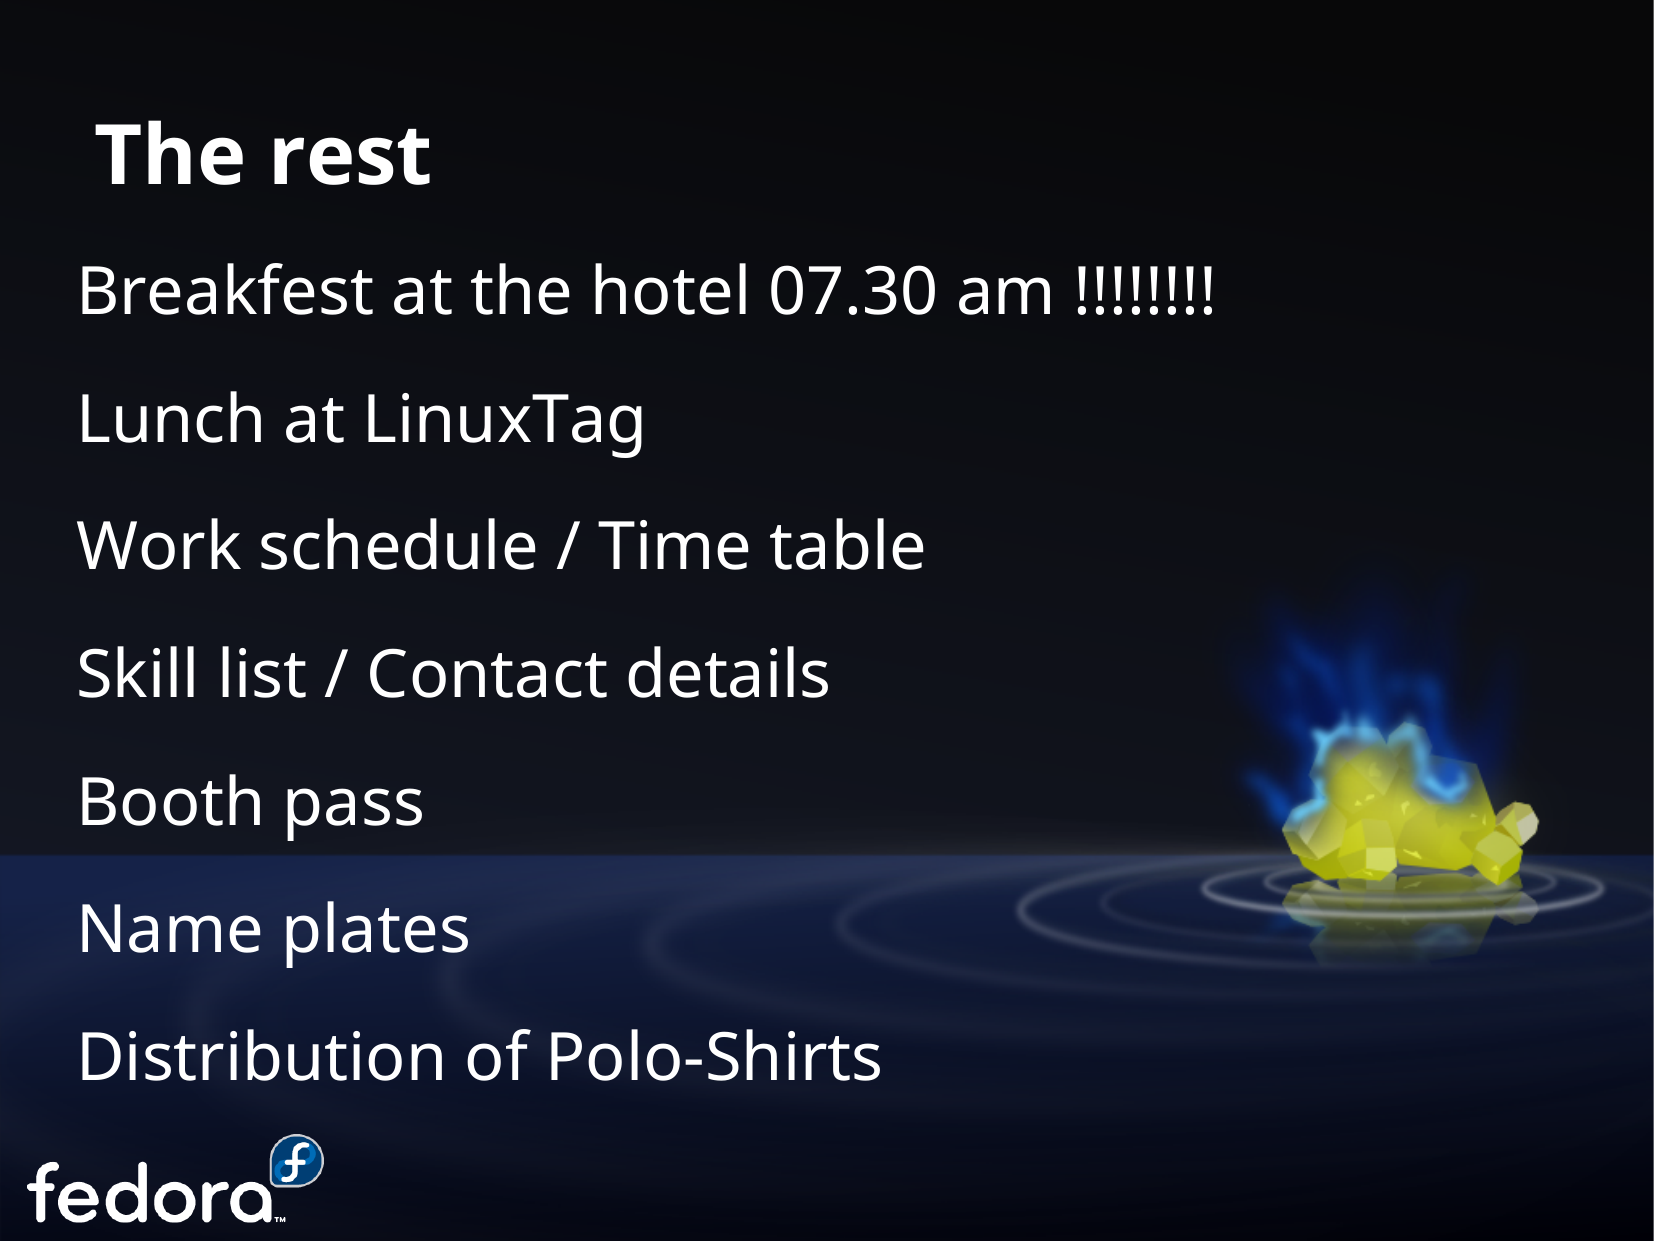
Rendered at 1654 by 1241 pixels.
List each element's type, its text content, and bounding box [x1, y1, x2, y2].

picture [0, 0, 1654, 1241]
title The rest [59, 95, 1624, 200]
list Breakfest at the hotel 07.30 am !!!!!!!! Lunch at LinuxTag Work schedule / Time table Skill list / Contact details Booth pass Name plates Distribution of Polo-Shirts [59, 236, 1624, 1048]
